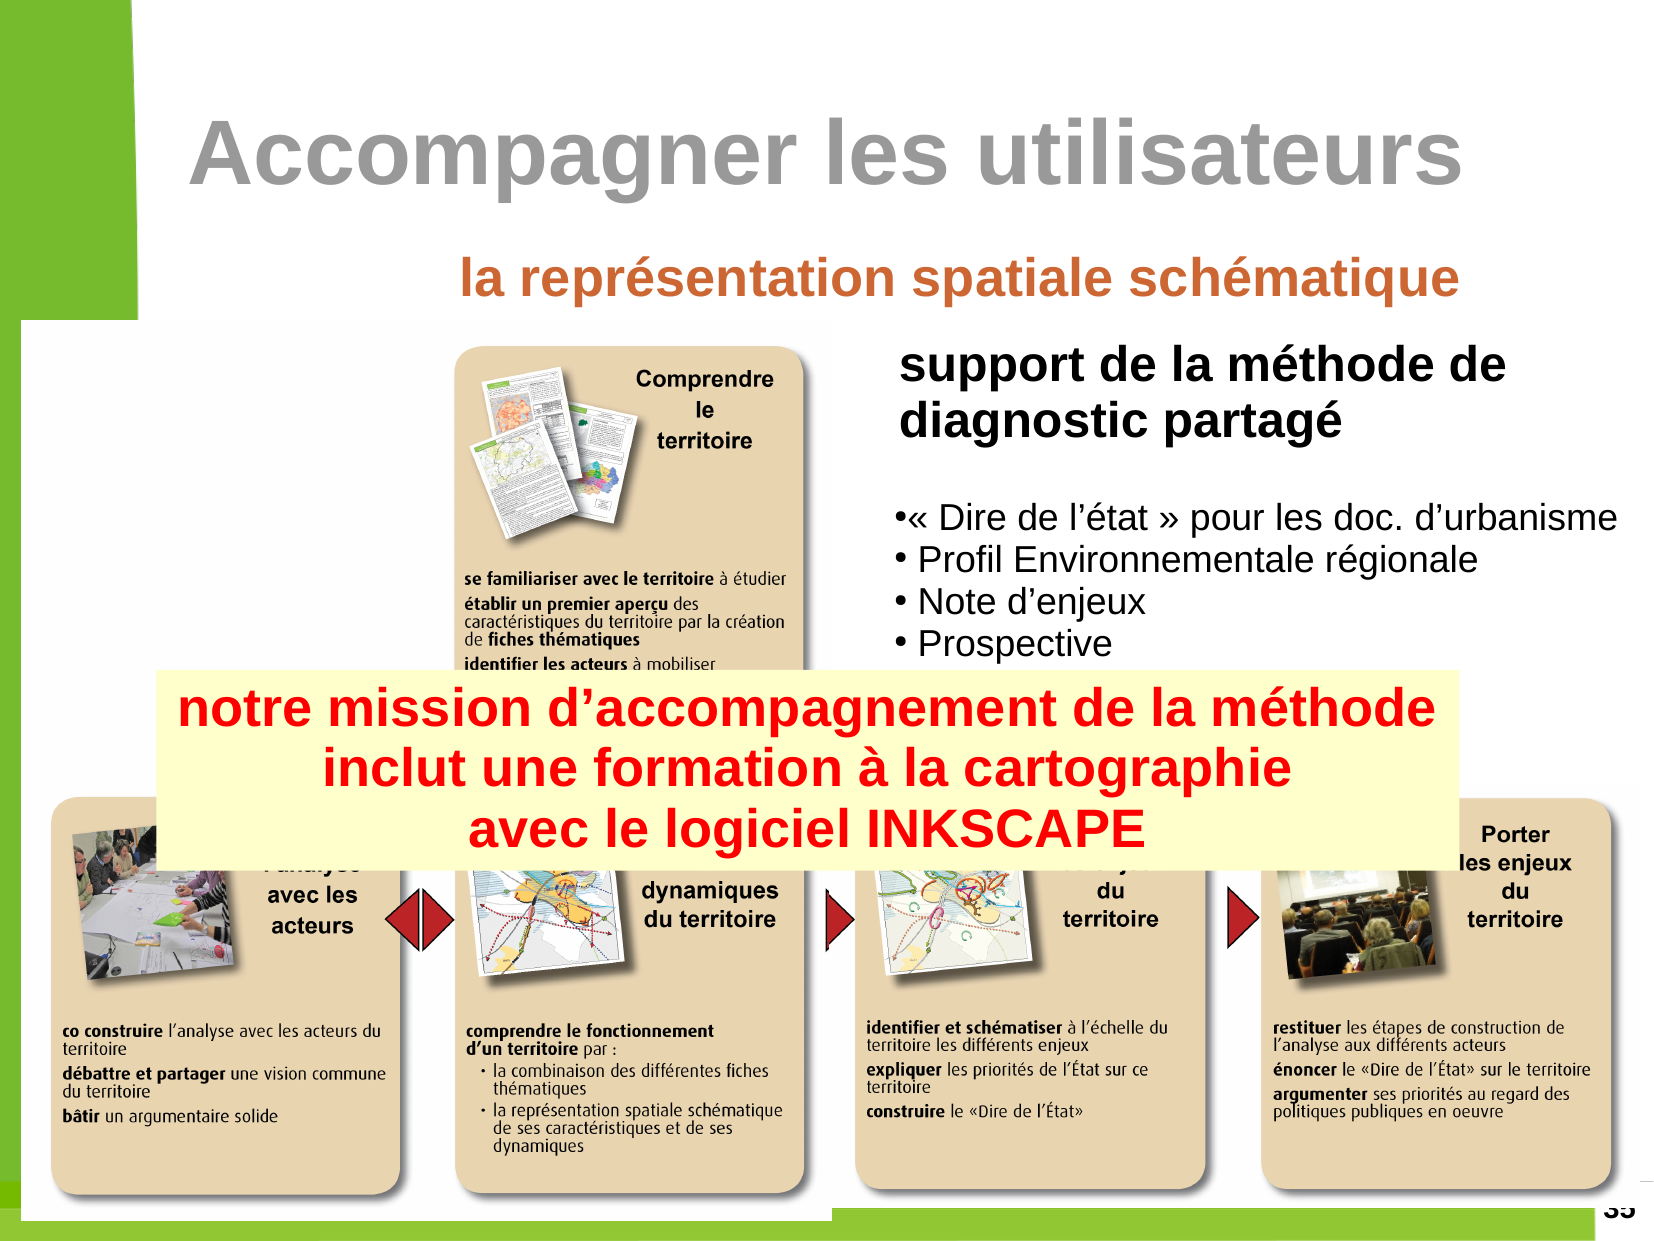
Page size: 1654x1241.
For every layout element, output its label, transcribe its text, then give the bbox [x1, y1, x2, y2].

text_box notre mission d’accompagnement de la méthode inclut une formation à la cartographie avec le logiciel INKSCAPE [156, 669, 1460, 871]
picture [0, 0, 1654, 1241]
text_box la représentation spatiale schématique [419, 247, 1503, 372]
text_box « Dire de l’état » pour les doc. d’urbanisme Profil Environnementale régionale Note d’enjeux Prospective ... [879, 488, 1654, 714]
title Accompagner les utilisateurs [82, 49, 1571, 257]
text_box support de la méthode de diagnostic partagé [884, 329, 1533, 476]
